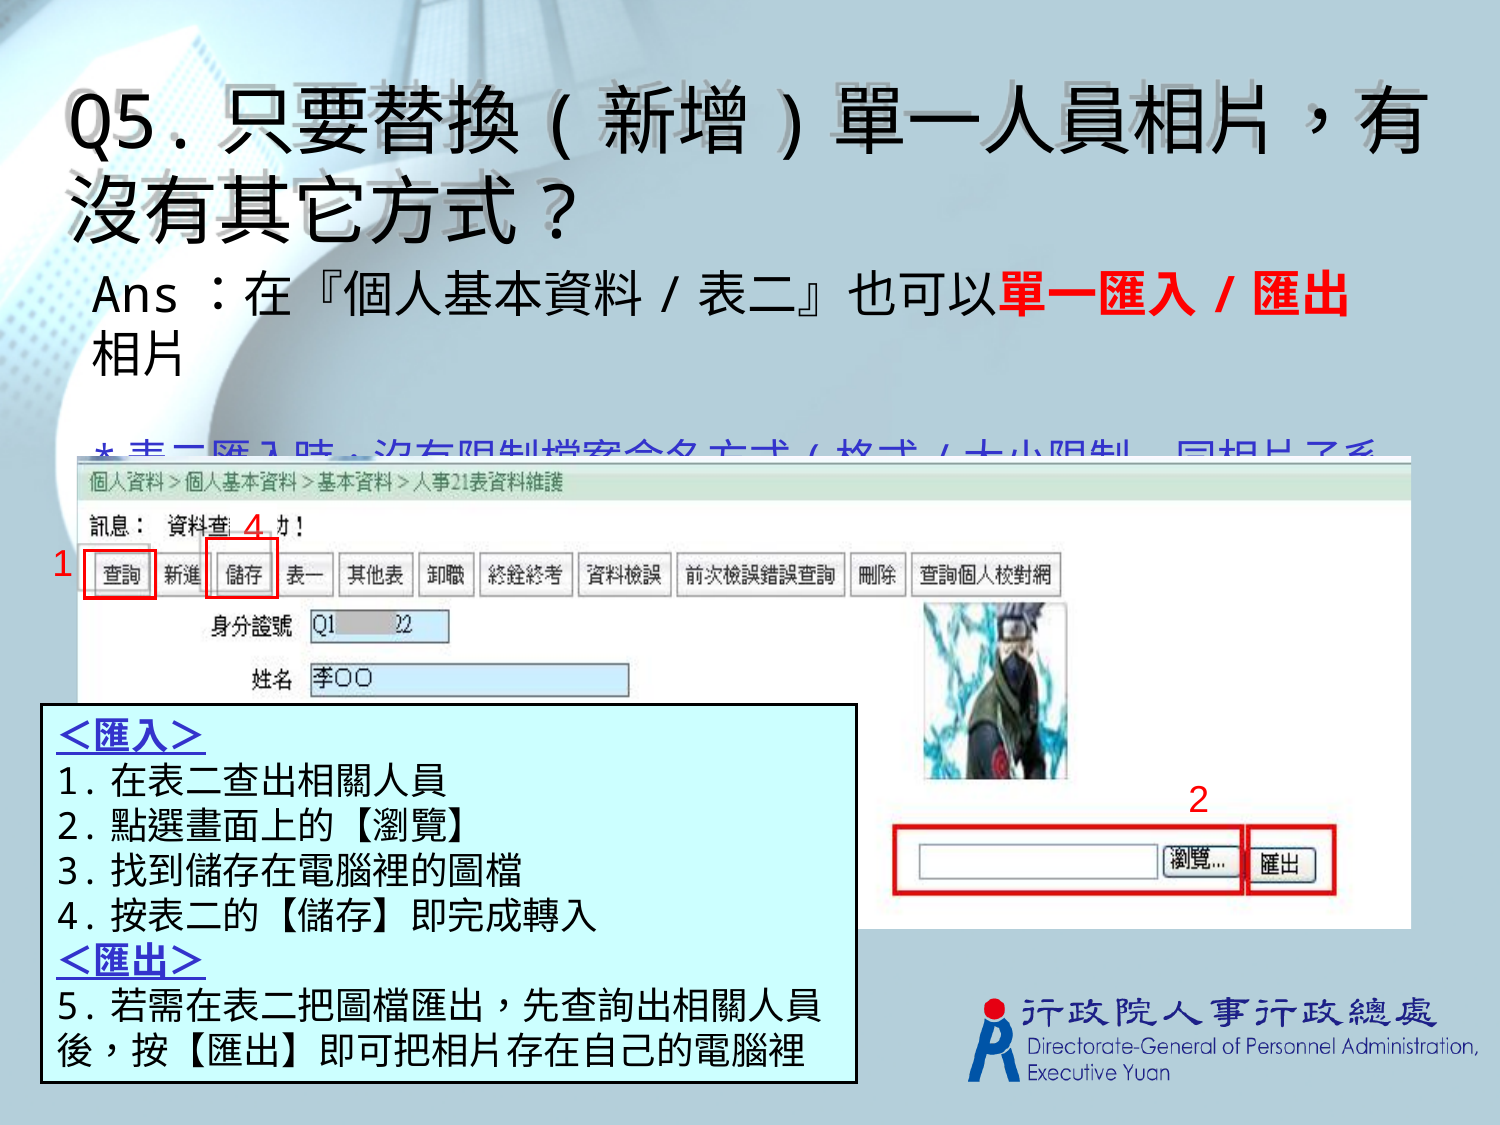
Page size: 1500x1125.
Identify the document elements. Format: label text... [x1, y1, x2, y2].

text_box Ans：在『個人基本資料/表二』也可以單一匯入/匯出相片 *表二匯入時，沒有限制檔案命名方式(格式/大小限制,同相片子系統) [76, 255, 1400, 431]
text_box 4 [230, 540, 268, 549]
picture [76, 456, 1412, 929]
text_box 4 [230, 503, 278, 537]
picture [86, 552, 147, 588]
text_box 1 [39, 538, 87, 584]
picture [86, 552, 154, 596]
text_box Q5.只要替換(新增)單一人員相片，有沒有其它方式? [53, 66, 1459, 261]
text_box 2 [1175, 774, 1223, 821]
text_box ＜匯入＞ 1.在表二查出相關人員 2.點選畫面上的【瀏覽】 3.找到儲存在電腦裡的圖檔 4.按表二的【儲存】即完成轉入 ＜匯出＞ 5.若需在表二把圖檔匯出，先查詢出相關人員後，按【匯出】即可把相片存在自己的電腦裡 [41, 704, 857, 1083]
